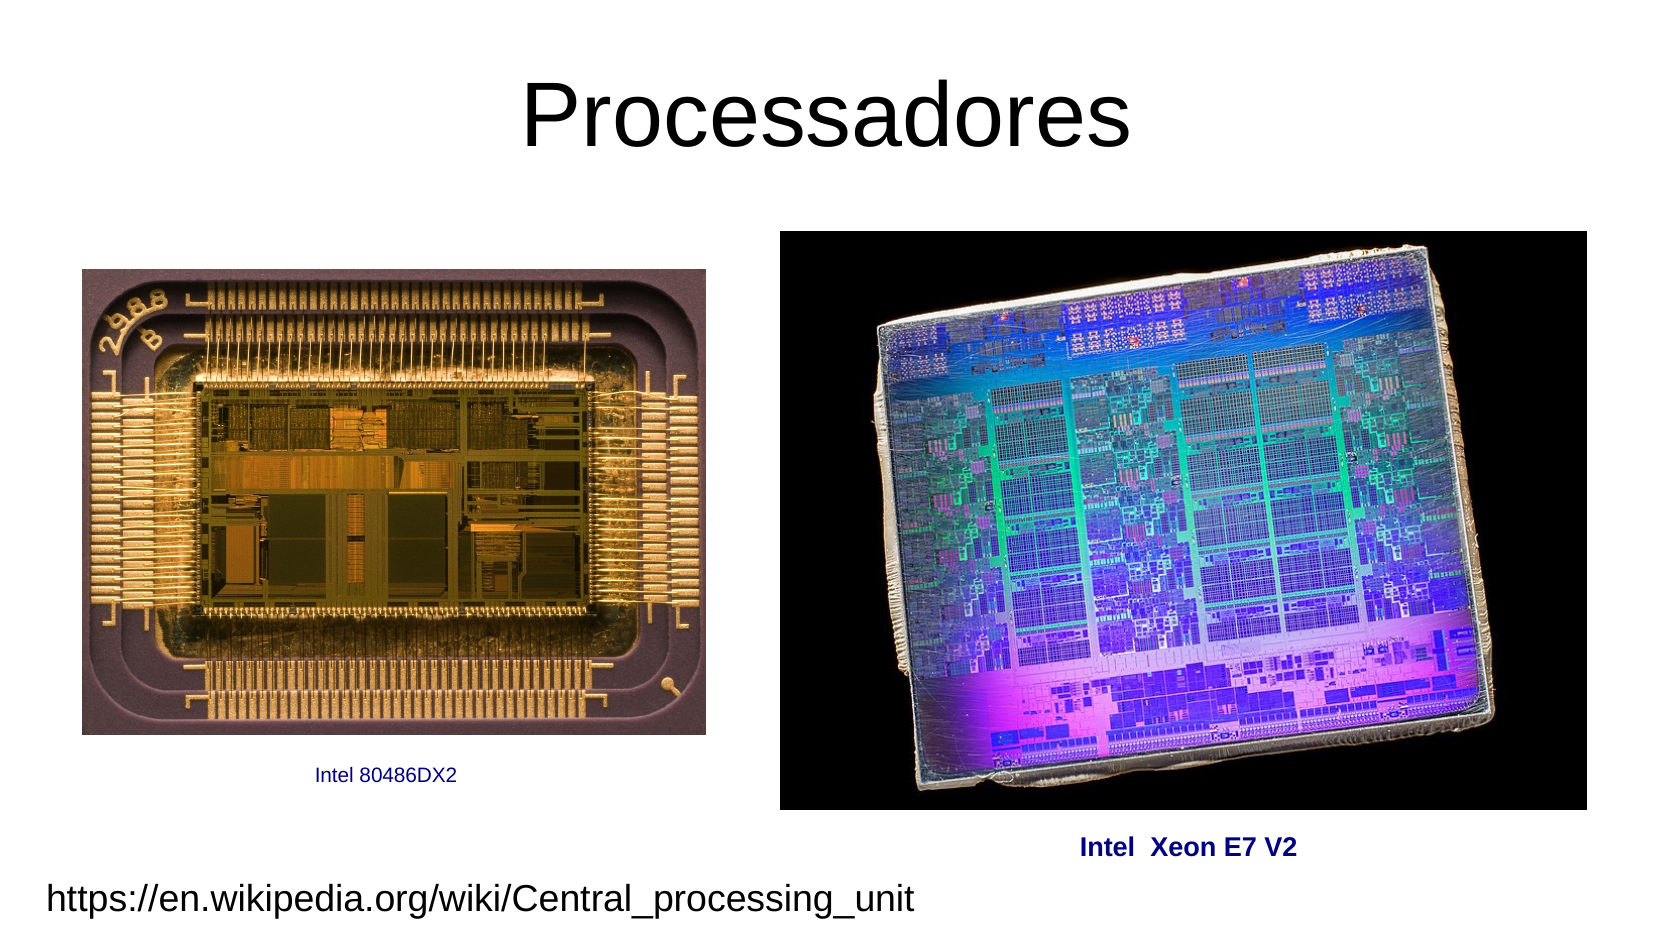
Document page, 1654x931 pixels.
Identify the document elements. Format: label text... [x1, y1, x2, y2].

picture [780, 231, 1587, 811]
text_box Intel Xeon E7 V2 [1065, 825, 1321, 871]
title Processadores [82, 36, 1571, 193]
text_box [412, 409, 1248, 524]
picture [82, 269, 706, 736]
text_box https://en.wikipedia.org/wiki/Central_processing_unit [31, 870, 931, 927]
text_box Intel 80486DX2 [300, 756, 473, 796]
